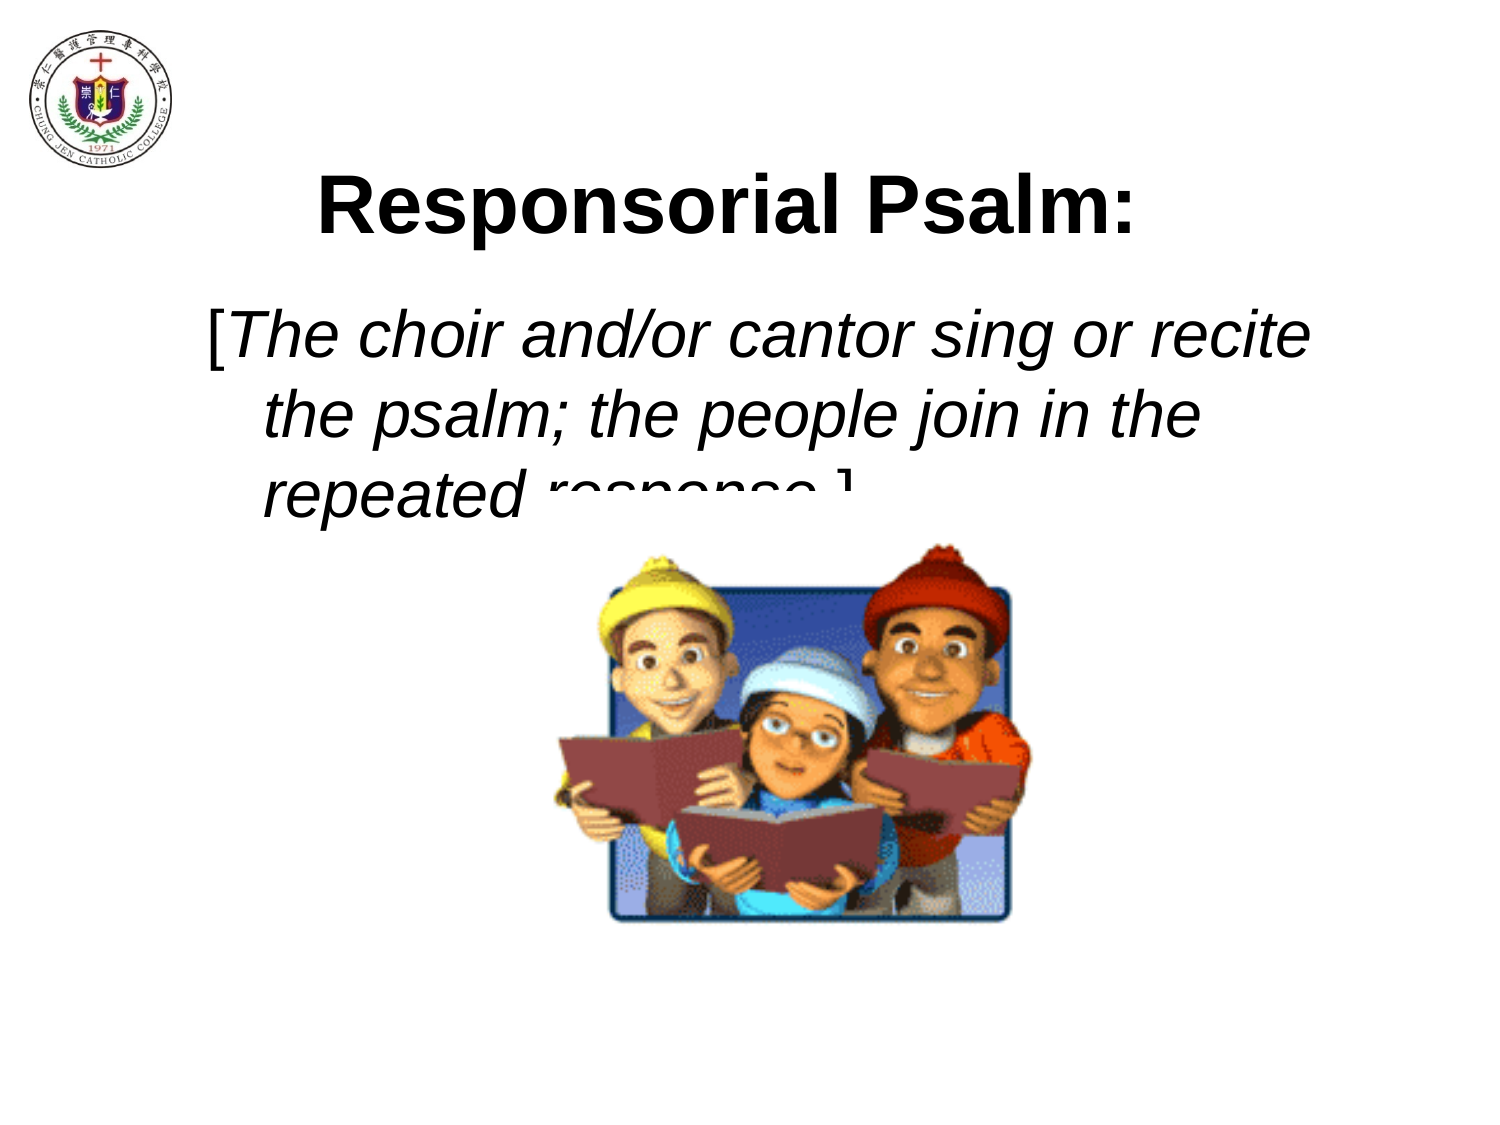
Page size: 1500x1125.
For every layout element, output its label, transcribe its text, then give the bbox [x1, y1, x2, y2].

picture [537, 491, 1046, 1000]
list [The choir and/or cantor sing or recite the psalm; the people join in the repeated response.] [135, 196, 1412, 1024]
title Responsorial Psalm: [150, 42, 1306, 188]
